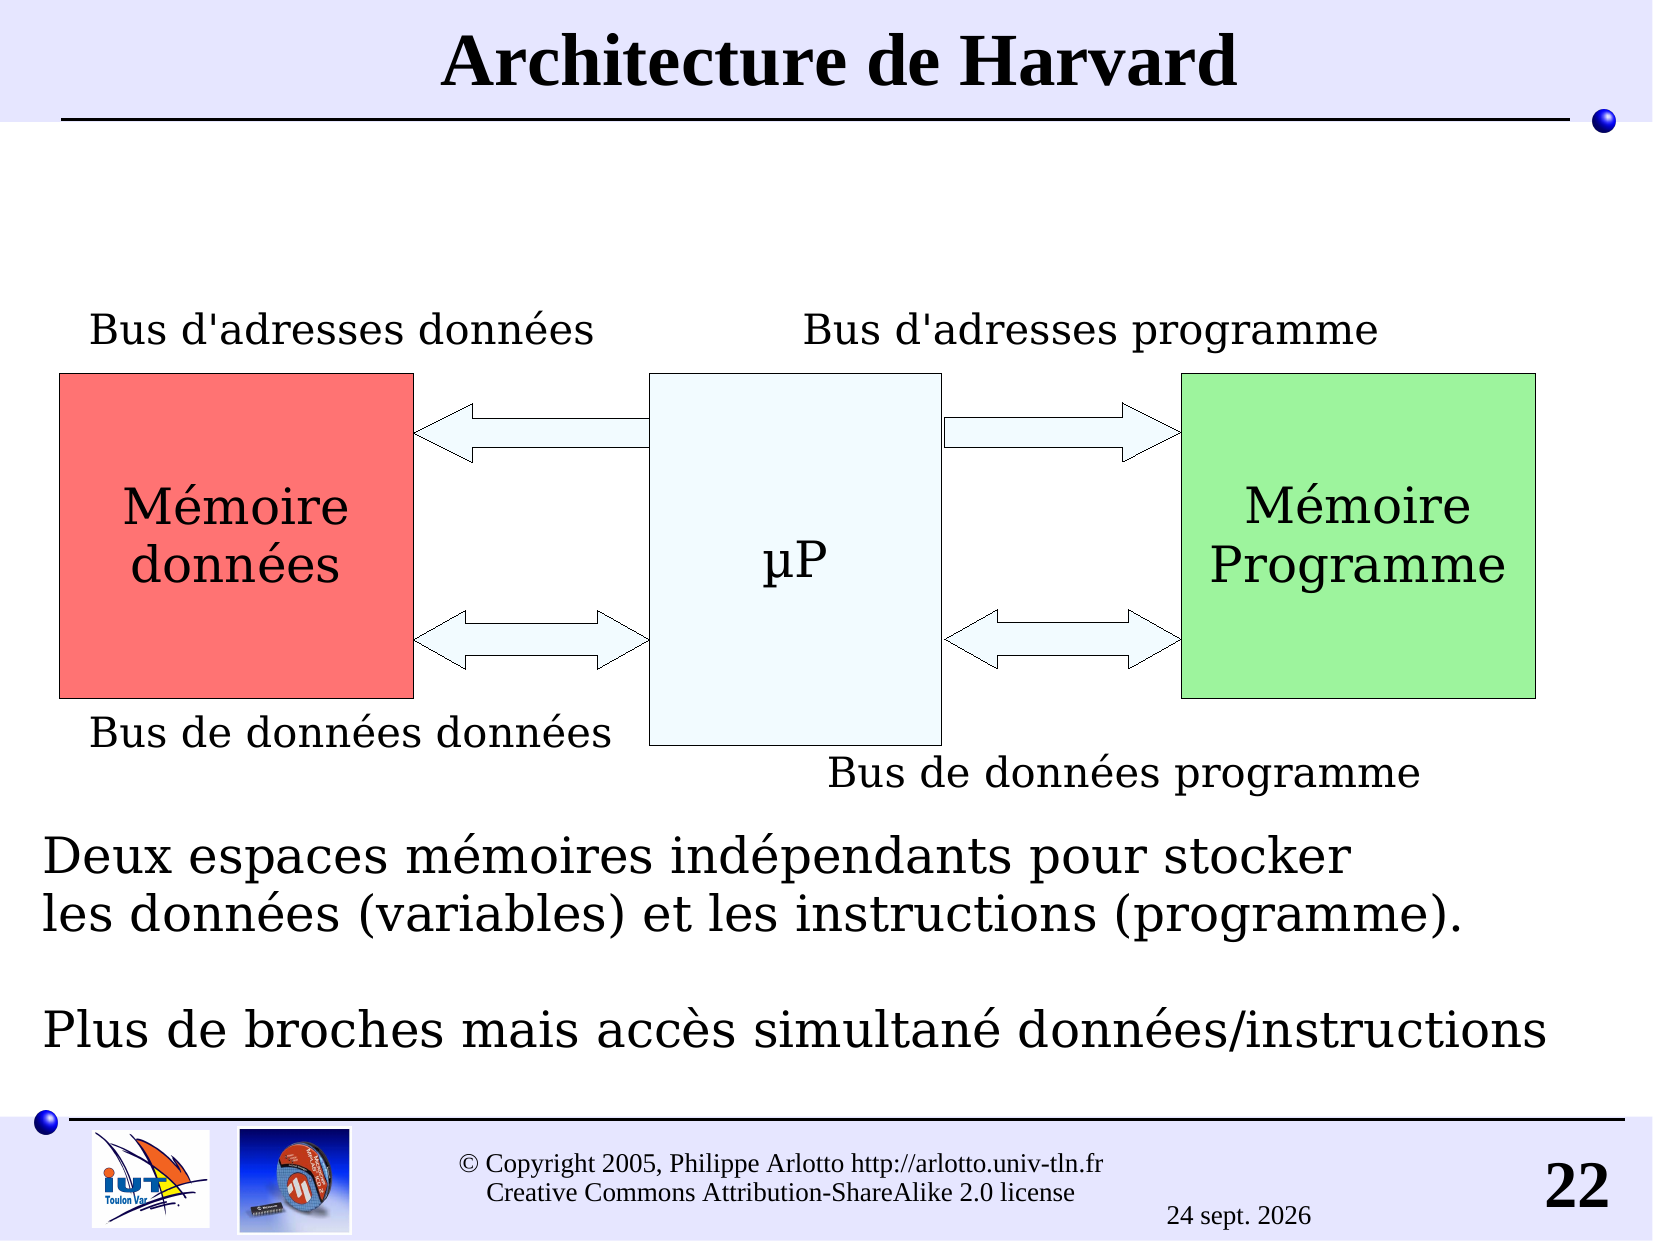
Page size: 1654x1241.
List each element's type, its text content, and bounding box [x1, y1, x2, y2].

text_box [944, 609, 1182, 669]
text_box Bus d'adresses données [88, 305, 645, 355]
text_box [413, 610, 650, 670]
picture [237, 1126, 352, 1235]
text_box Mémoire données [59, 373, 414, 699]
text_box [944, 402, 1182, 462]
text_box [413, 403, 650, 463]
text_box Mémoire Programme [1181, 373, 1536, 699]
text_box µP [649, 373, 942, 708]
text_box Deux espaces mémoires indépendants pour stocker les données (variables) et les instructions (programme). Plus de broches mais accès simultané données/instructions [42, 826, 1565, 1060]
text_box Bus de données données [88, 708, 975, 758]
text_box Bus de données programme [826, 748, 1477, 798]
text_box Bus d'adresses programme [802, 305, 1380, 355]
title Architecture de Harvard [95, 14, 1585, 107]
